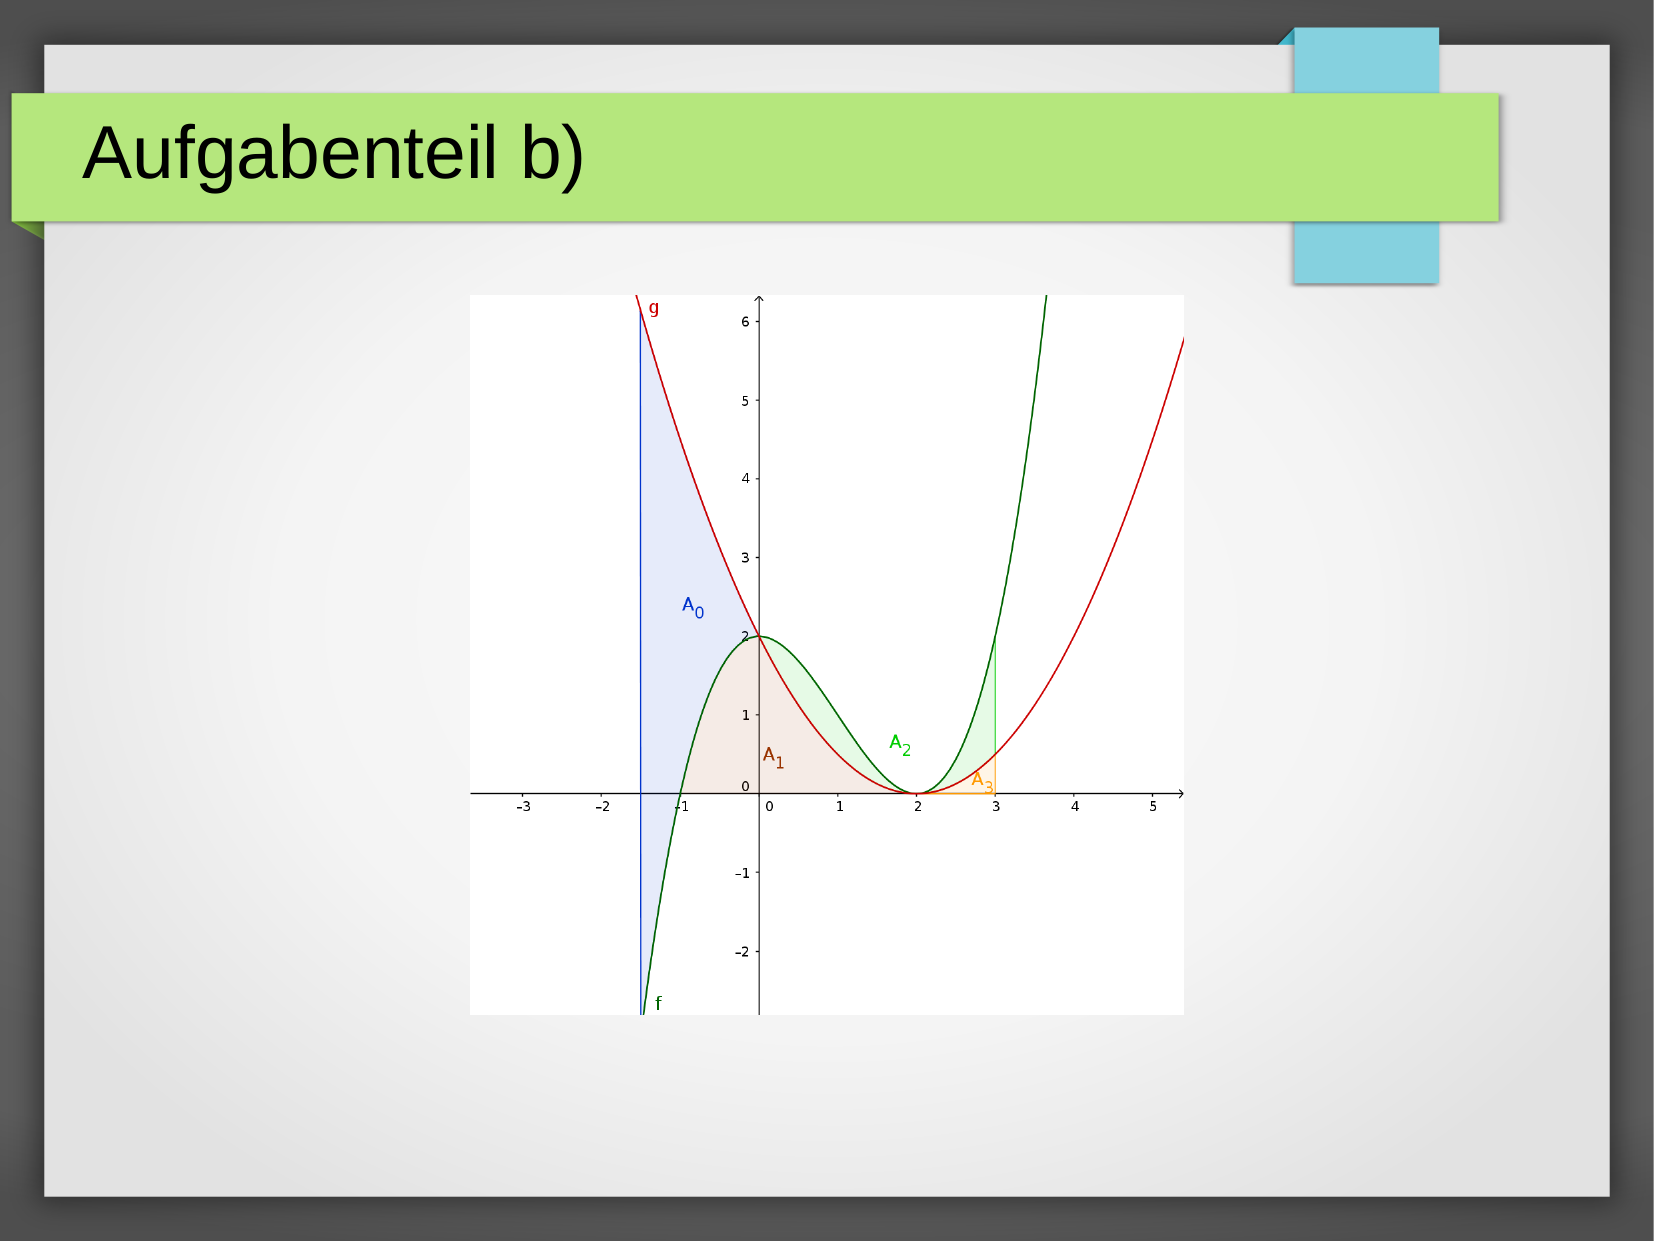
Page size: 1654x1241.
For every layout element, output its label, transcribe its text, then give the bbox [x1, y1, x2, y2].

title Aufgabenteil b) [82, 49, 1571, 257]
picture [0, 0, 1654, 1241]
